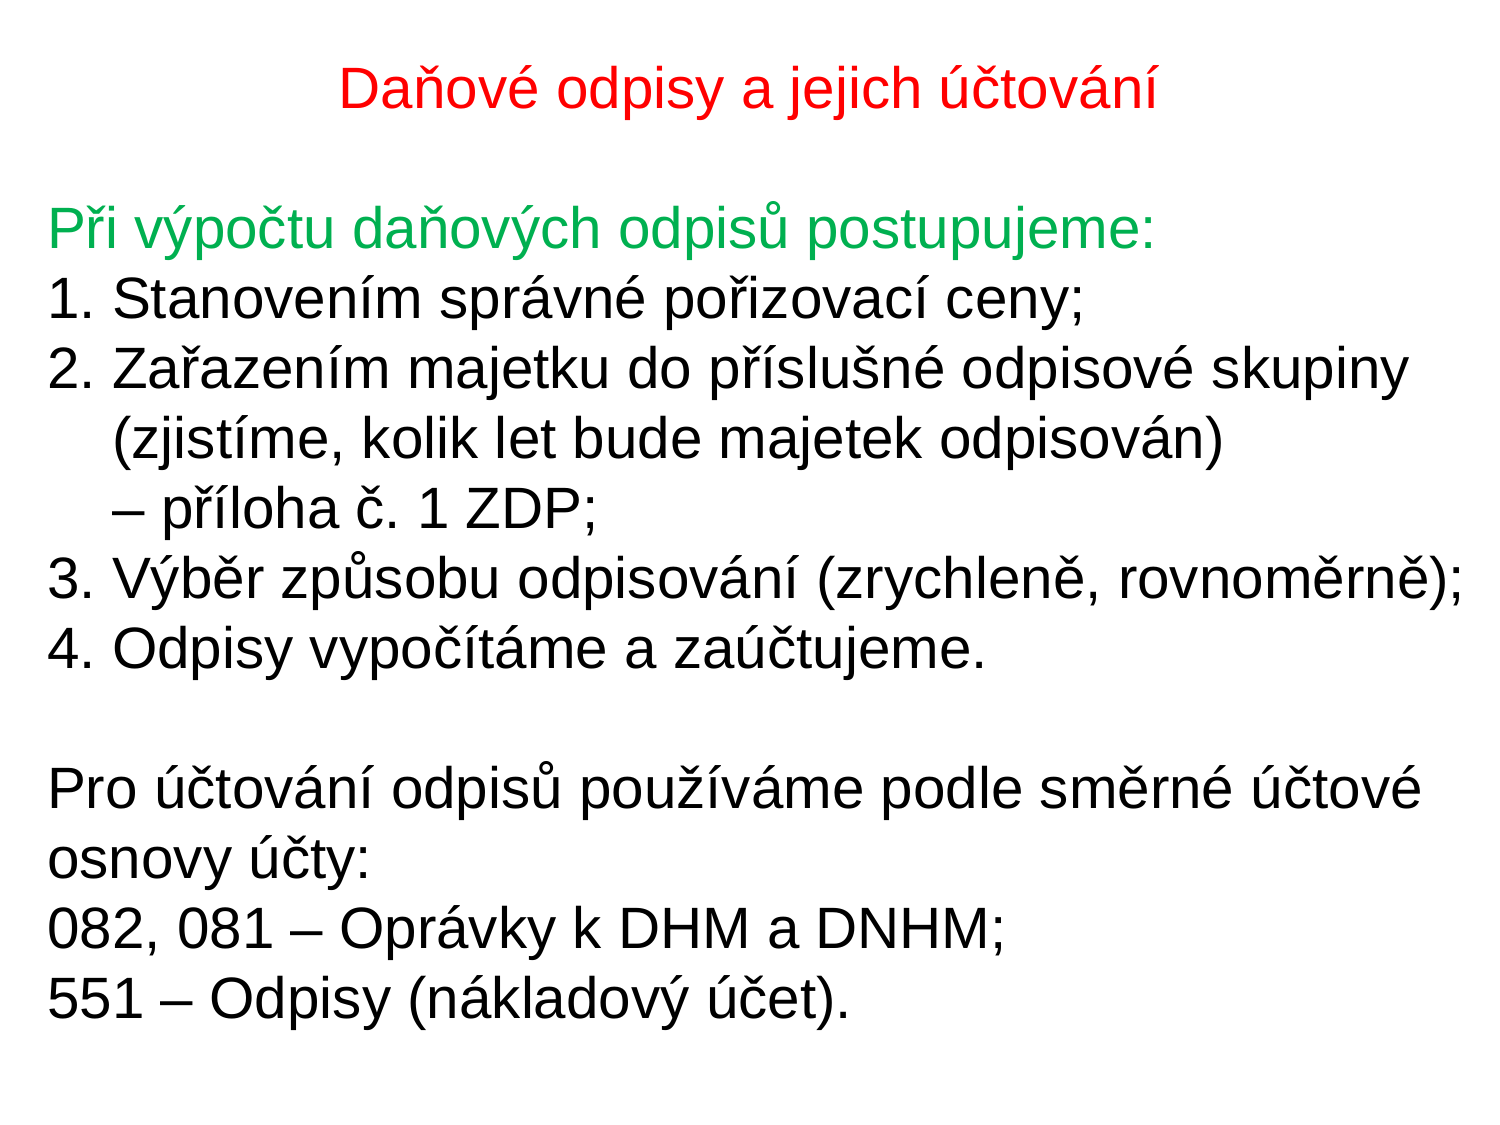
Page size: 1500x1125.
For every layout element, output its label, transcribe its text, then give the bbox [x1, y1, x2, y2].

text_box Daňové odpisy a jejich účtování Při výpočtu daňových odpisů postupujeme: 1. Stanovením správné pořizovací ceny; 2. Zařazením majetku do příslušné odpisové skupiny (zjistíme, kolik let bude majetek odpisován) – příloha č. 1 ZDP; 3. Výběr způsobu odpisování (zrychleně, rovnoměrně); 4. Odpisy vypočítáme a zaúčtujeme. Pro účtování odpisů používáme podle směrné účtové osnovy účty: 082, 081 – Oprávky k DHM a DNHM; 551 – Odpisy (nákladový účet). [0, 42, 1500, 1038]
